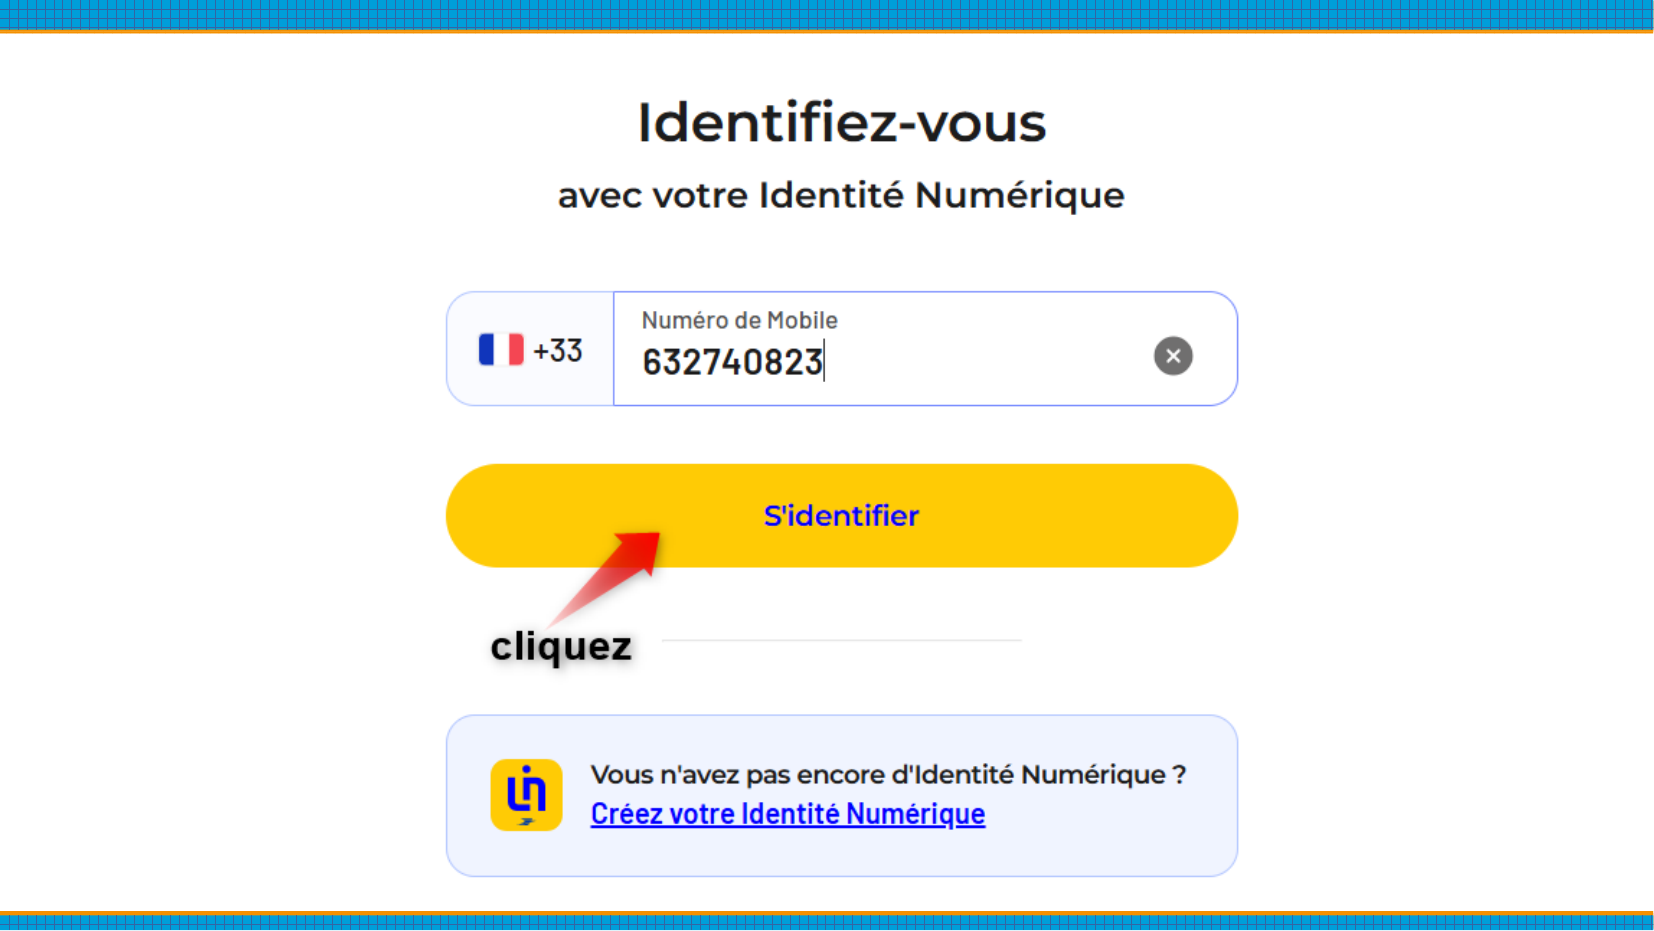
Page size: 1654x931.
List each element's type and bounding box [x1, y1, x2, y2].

picture [413, 58, 1289, 886]
